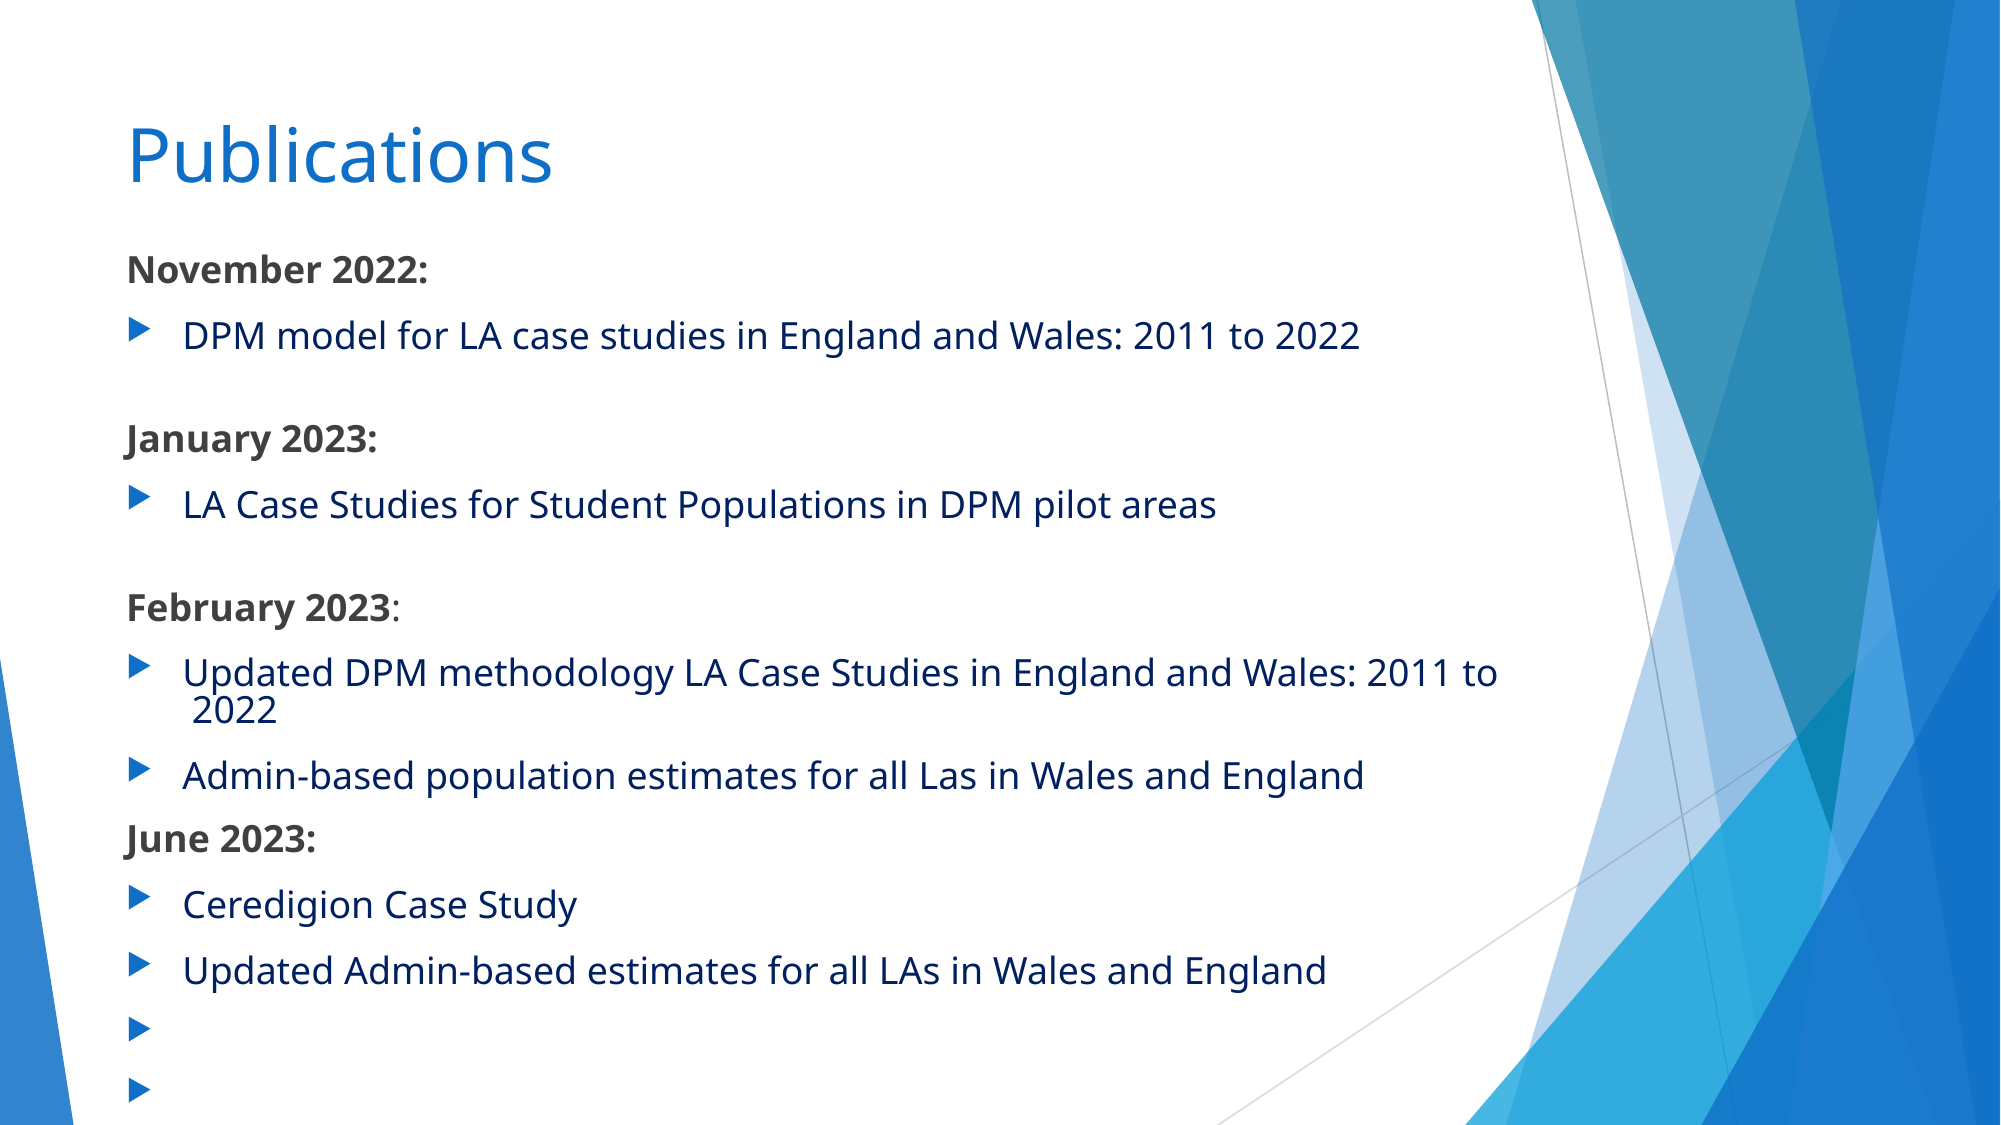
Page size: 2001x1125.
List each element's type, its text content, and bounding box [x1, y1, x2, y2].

list November 2022: DPM model for LA case studies in England and Wales: 2011 to 2022 January 2023: LA Case Studies for Student Populations in DPM pilot areas February 2023: Updated DPM methodology LA Case Studies in England and Wales: 2011 to 2022 Admin-based population estimates for all Las in Wales and England June 2023: Ceredigion Case Study Updated Admin-based estimates for all LAs in Wales and England [111, 244, 1522, 1006]
title Publications [111, 99, 1522, 244]
